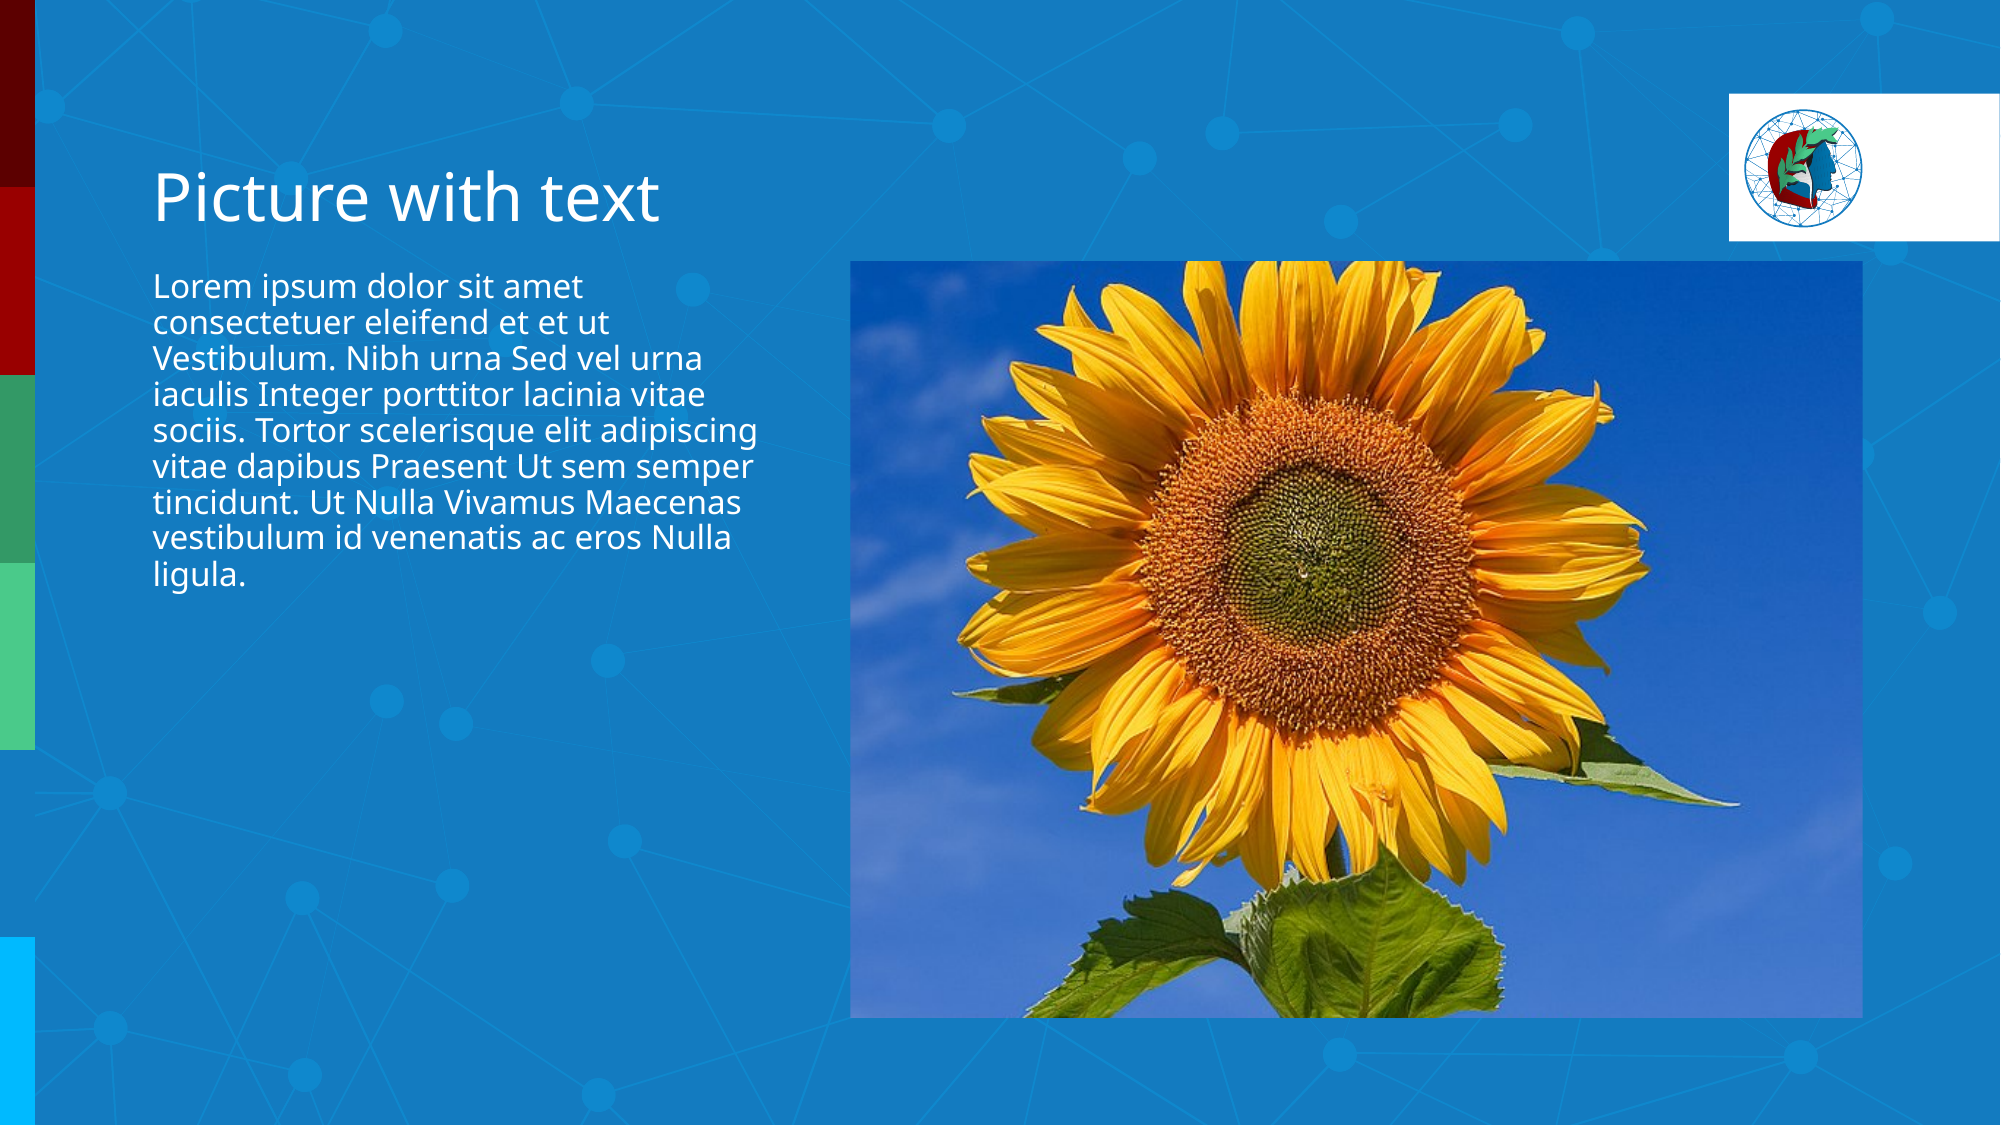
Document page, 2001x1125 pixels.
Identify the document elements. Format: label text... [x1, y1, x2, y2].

picture [850, 261, 1863, 1018]
title Picture with text [137, 42, 783, 244]
list Lorem ipsum dolor sit amet consectetuer eleifend et et ut Vestibulum. Nibh urna Sed vel urna iaculis Integer porttitor lacinia vitae sociis. Tortor scelerisque elit adipiscing vitae dapibus Praesent Ut sem semper tincidunt. Ut Nulla Vivamus Maecenas vestibulum id venenatis ac eros Nulla ligula. [137, 262, 783, 1018]
